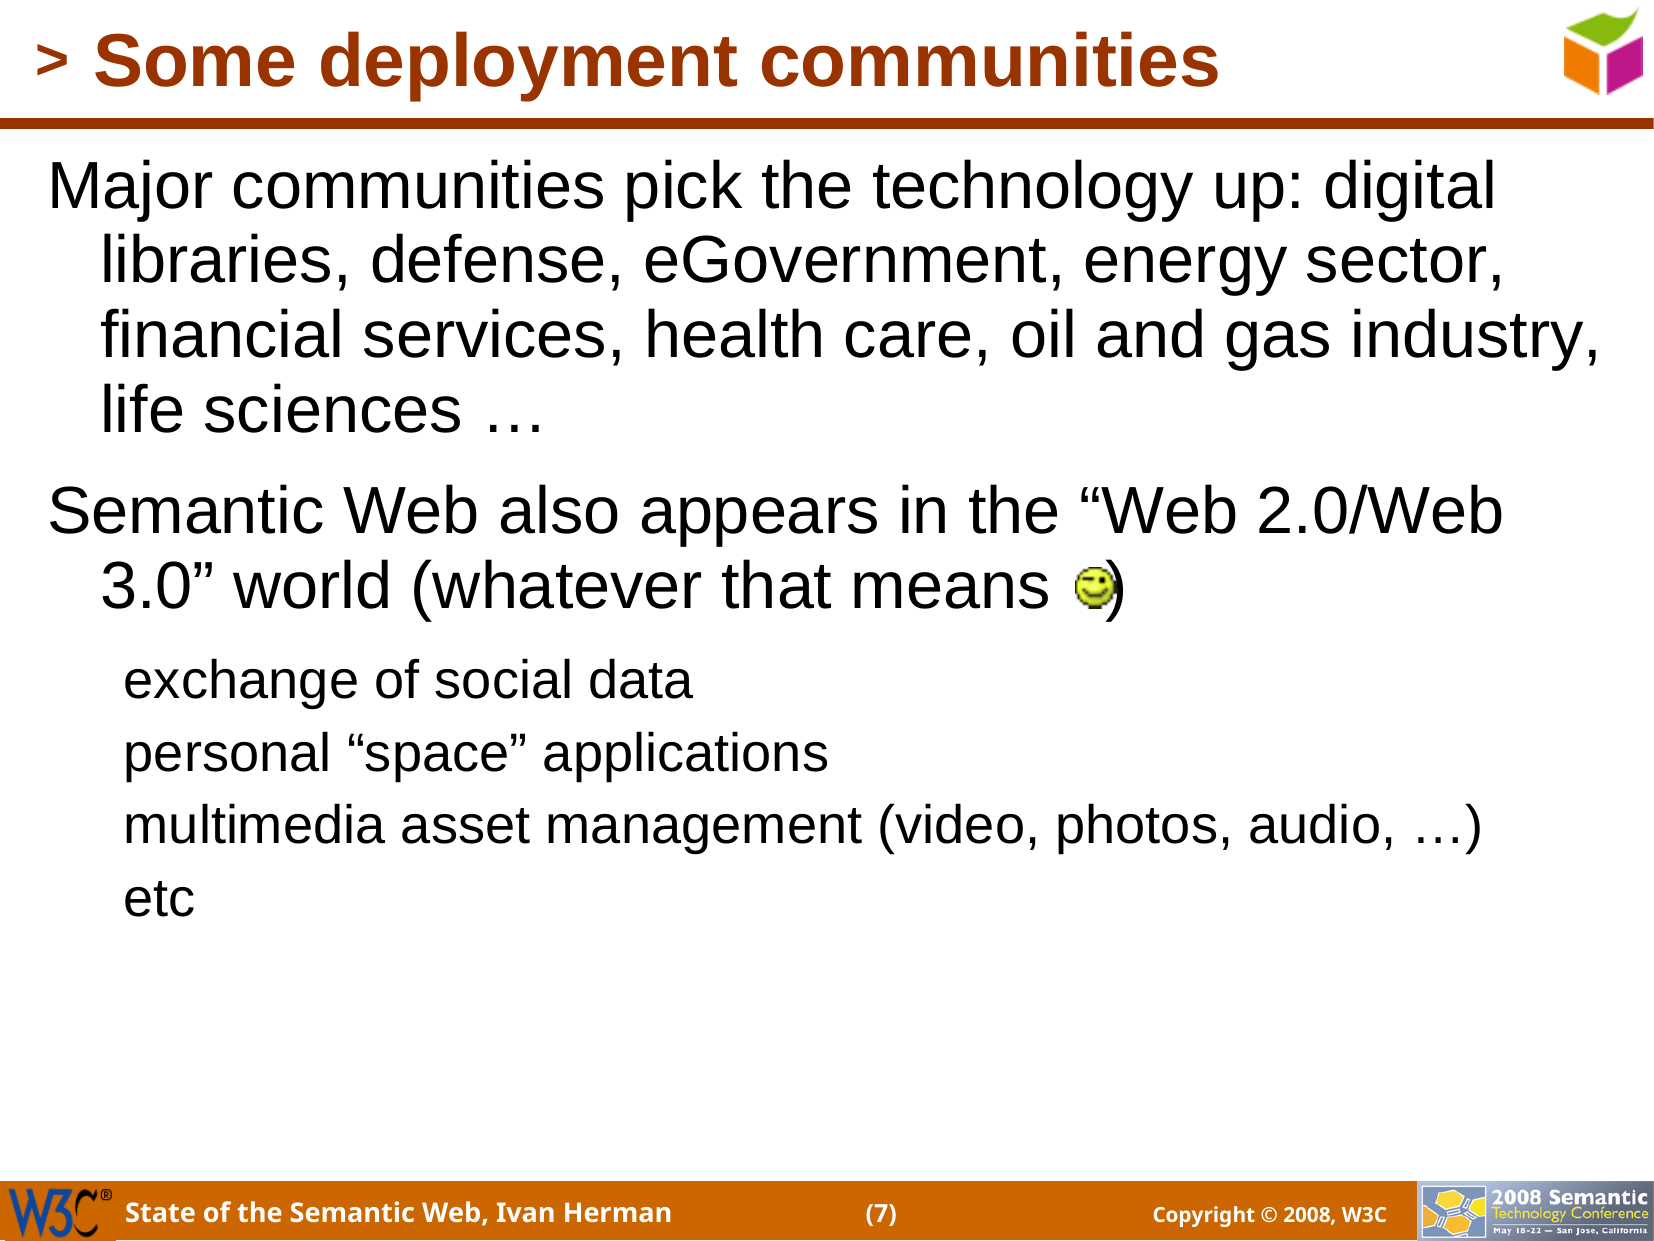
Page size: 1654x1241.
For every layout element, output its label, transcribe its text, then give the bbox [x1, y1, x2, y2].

picture [1075, 567, 1117, 609]
list Major communities pick the technology up: digital libraries, defense, eGovernment, energy sector, financial services, health care, oil and gas industry, life sciences … Semantic Web also appears in the “Web 2.0/Web 3.0” world (whatever that means ) exchange of social data personal “space” applications multimedia asset management (video, photos, audio, …) etc [29, 147, 1624, 1134]
title Some deployment communities [93, 7, 1493, 111]
picture [1564, 5, 1643, 95]
picture [5, 1186, 116, 1241]
picture [1417, 1181, 1654, 1241]
